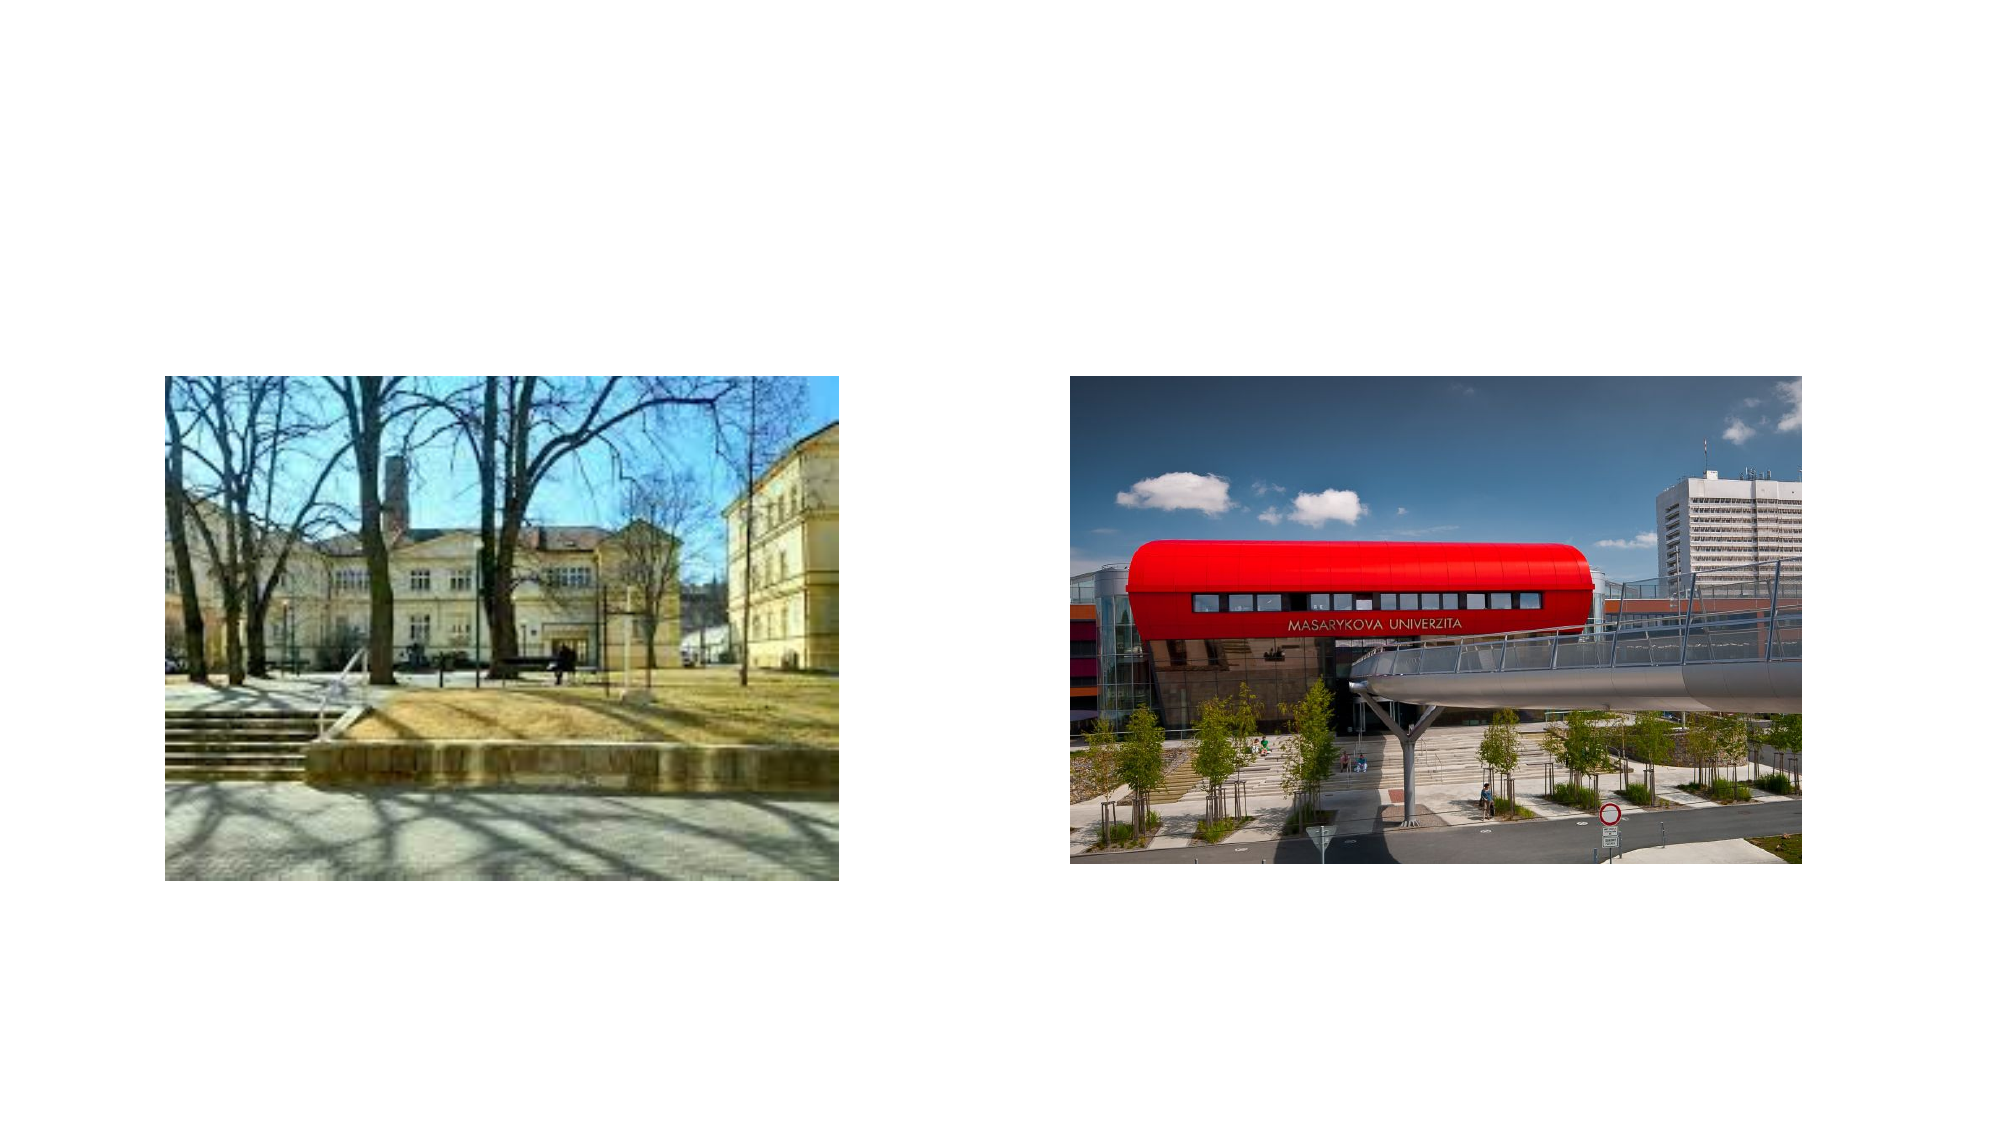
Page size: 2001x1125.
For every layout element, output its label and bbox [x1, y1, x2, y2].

picture [165, 376, 839, 881]
picture [1070, 376, 1802, 864]
